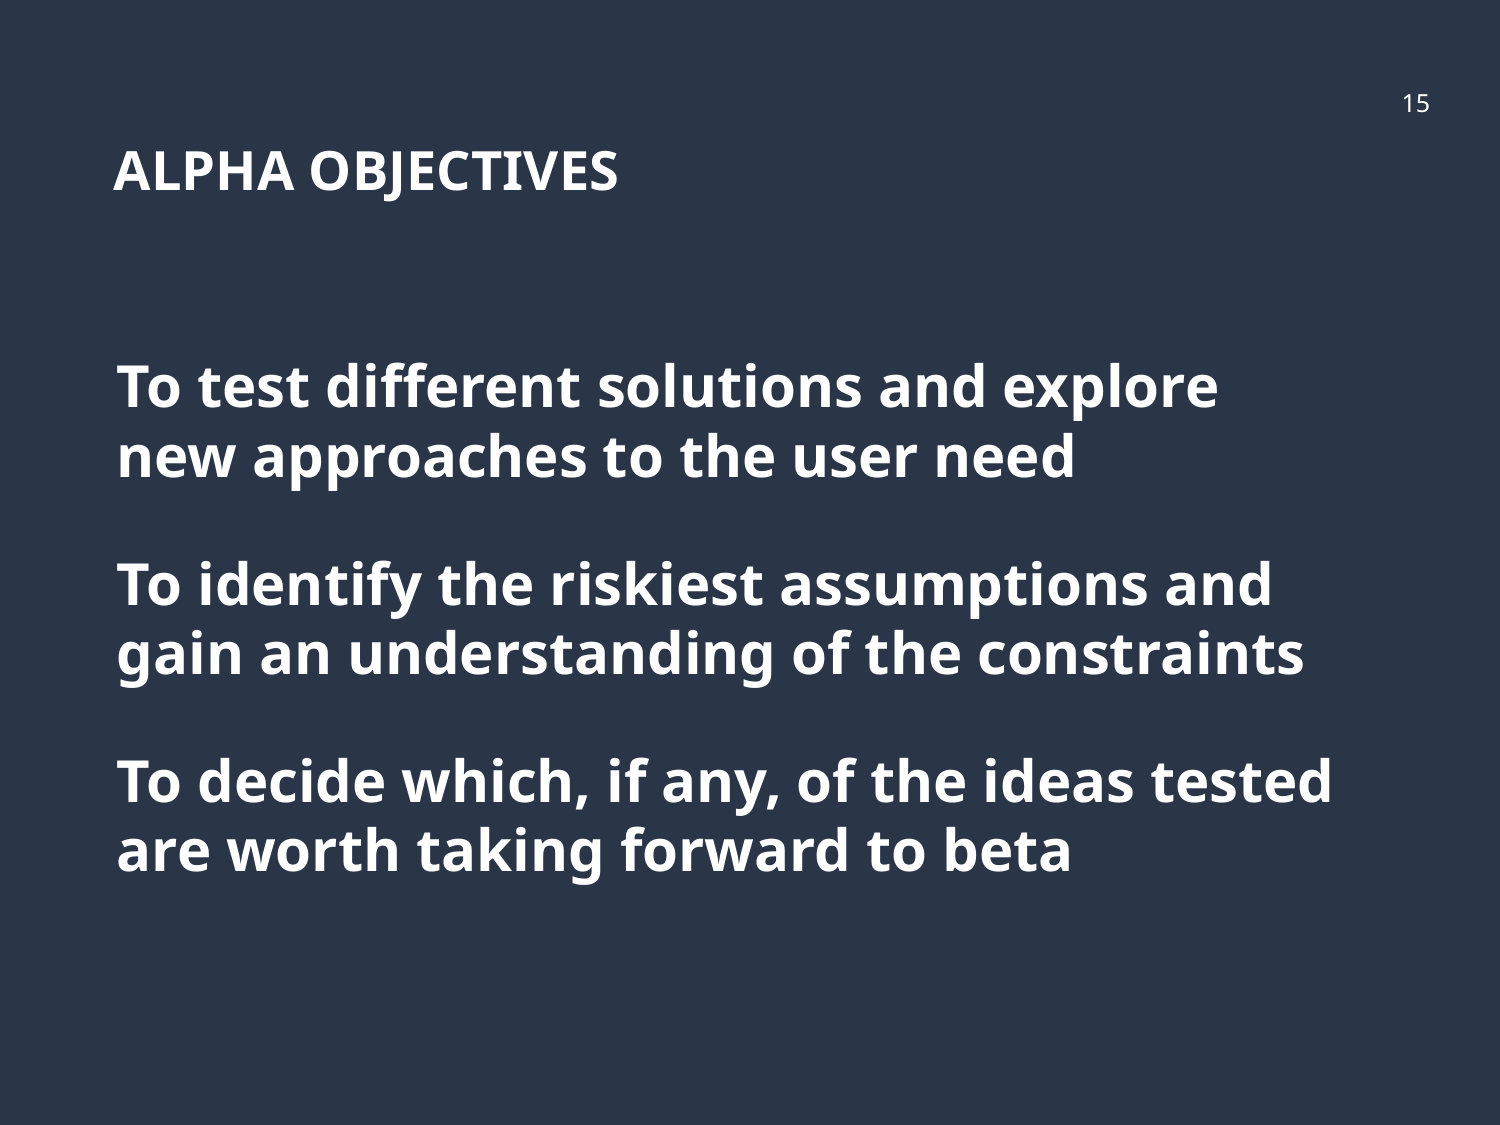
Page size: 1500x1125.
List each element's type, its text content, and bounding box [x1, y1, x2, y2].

slide_number <number> [1388, 87, 1431, 148]
title ALPHA OBJECTIVES [114, 84, 1365, 254]
text_box To test different solutions and explore new approaches to the user need To identify the riskiest assumptions and gain an understanding of the constraints To decide which, if any, of the ideas tested are worth taking forward to beta [101, 342, 1353, 946]
